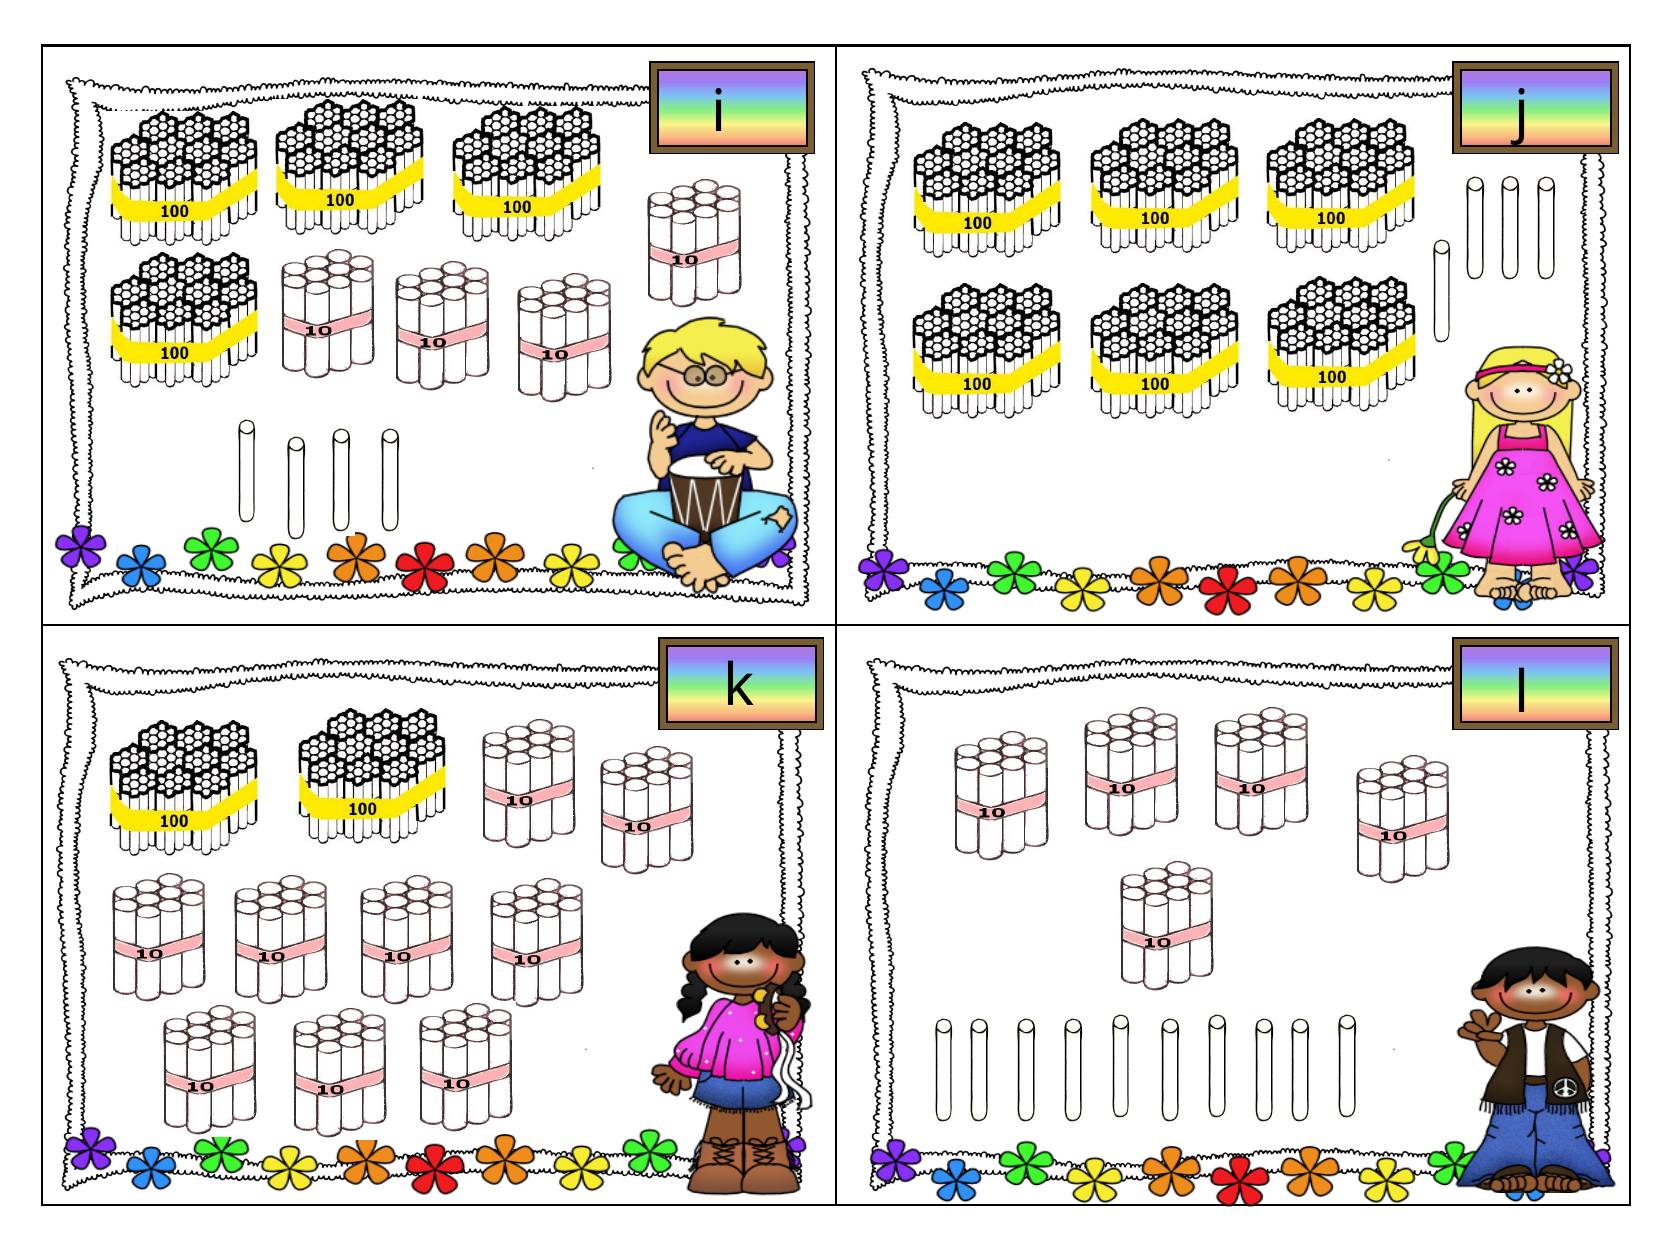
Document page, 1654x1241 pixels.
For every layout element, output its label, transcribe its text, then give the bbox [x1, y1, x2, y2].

picture [845, 52, 1630, 620]
text_box l [1500, 642, 1654, 736]
picture [850, 637, 1635, 1211]
picture [42, 637, 827, 1205]
text_box k [708, 636, 910, 730]
text_box j [1500, 61, 1654, 173]
table_header [837, 155, 1629, 624]
text_box i [696, 61, 898, 155]
table_cell [43, 626, 835, 644]
table_cell [837, 730, 851, 1204]
table_header [43, 47, 835, 624]
picture [49, 61, 834, 624]
table_cell [837, 626, 1629, 644]
table_header [837, 47, 1629, 61]
table_cell [827, 730, 835, 1204]
